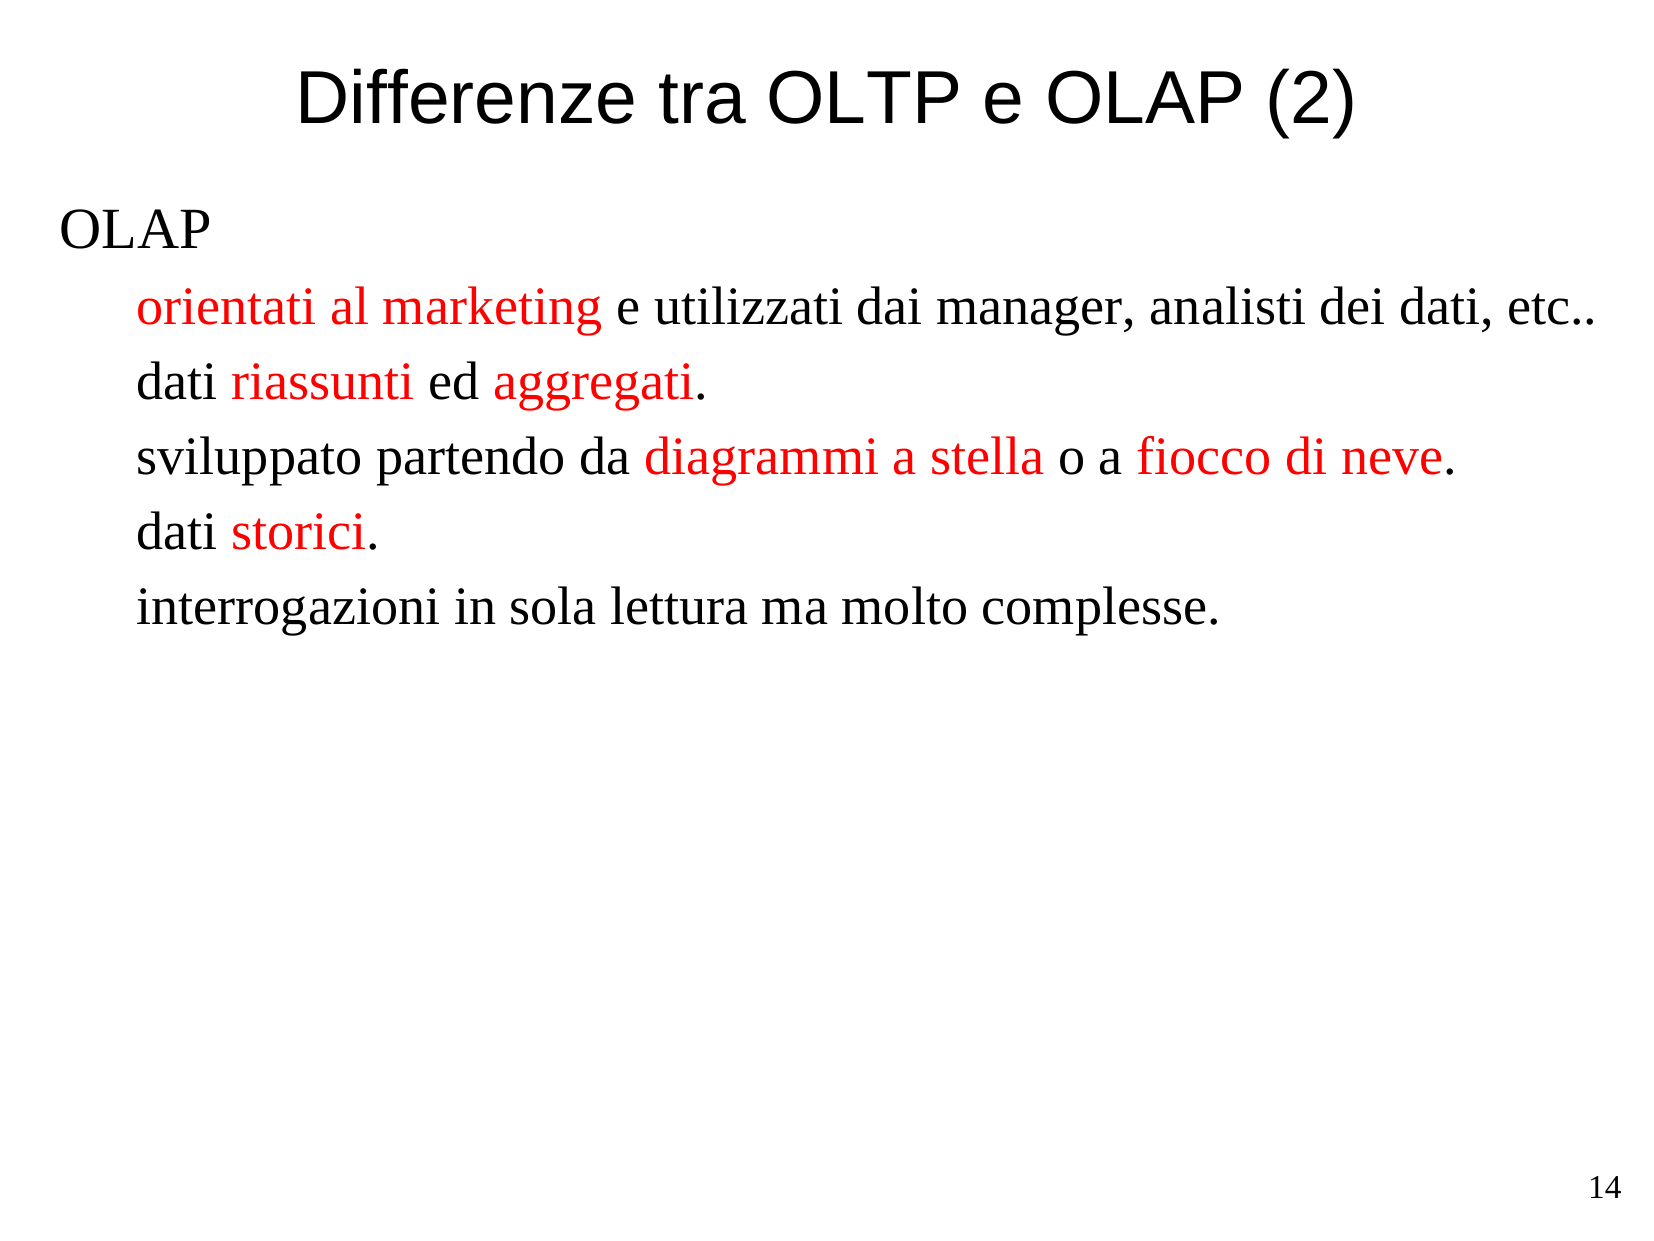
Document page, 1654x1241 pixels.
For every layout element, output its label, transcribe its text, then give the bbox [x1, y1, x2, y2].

title Differenze tra OLTP e OLAP (2) [37, 30, 1617, 166]
list OLAP orientati al marketing e utilizzati dai manager, analisti dei dati, etc.. dati riassunti ed aggregati. sviluppato partendo da diagrammi a stella o a fiocco di neve. dati storici. interrogazioni in sola lettura ma molto complesse. [42, 196, 1612, 1187]
